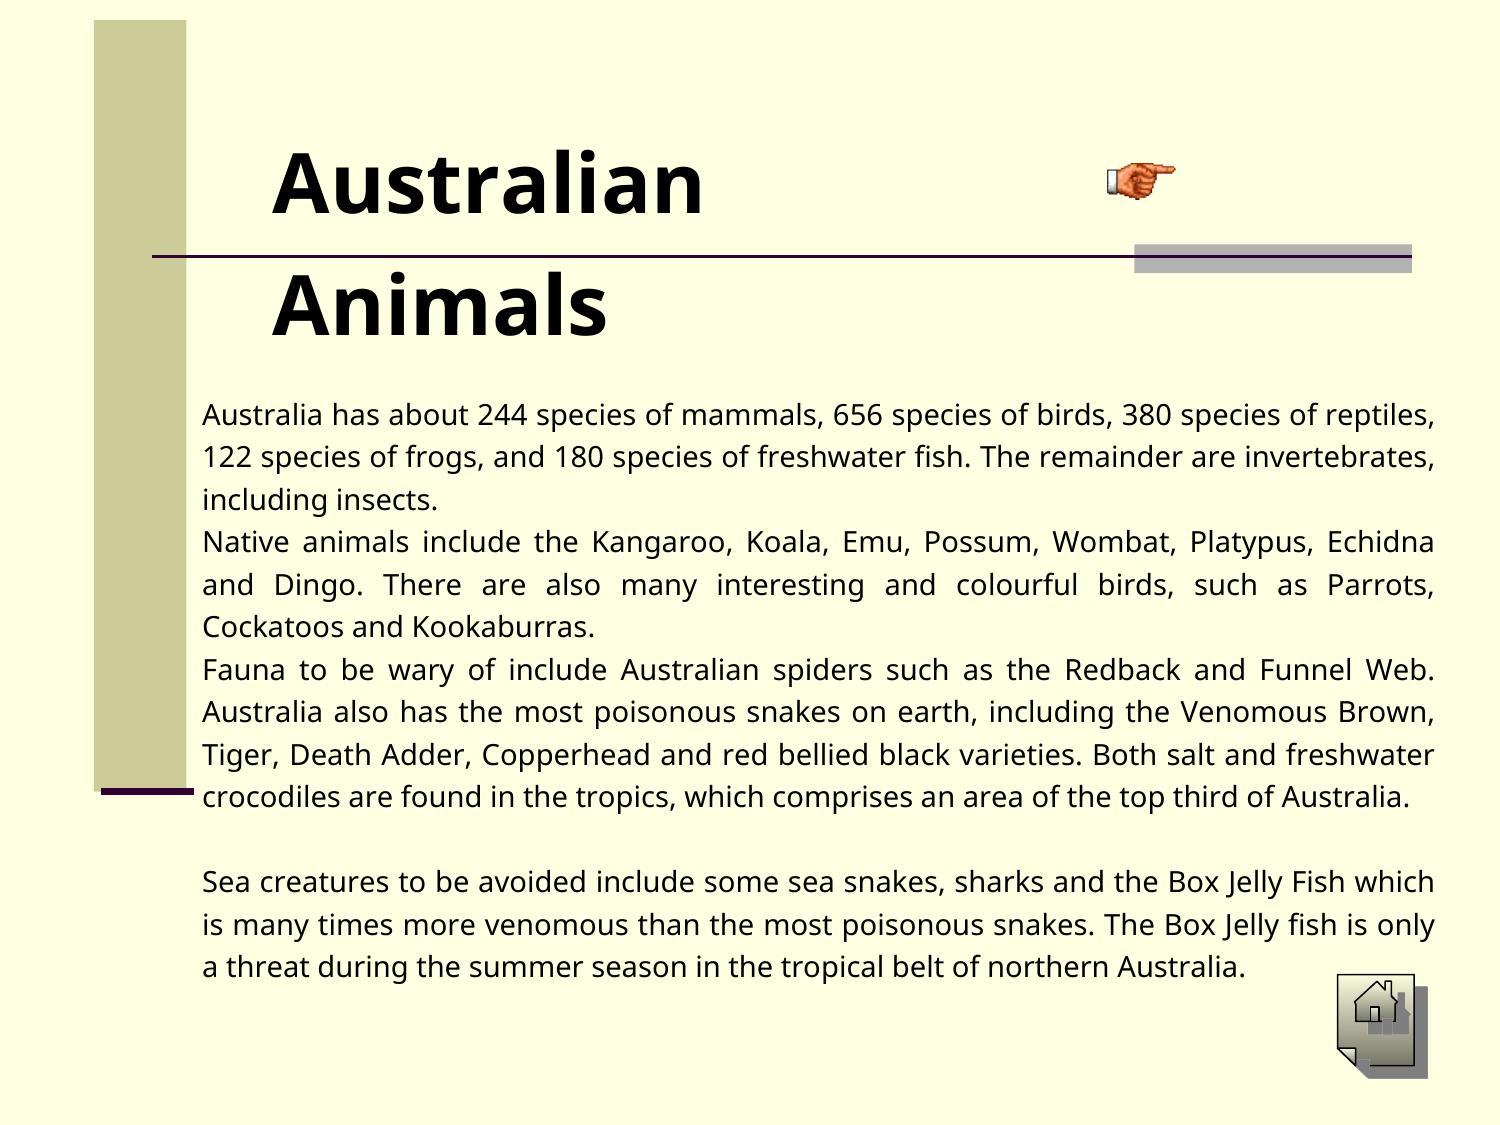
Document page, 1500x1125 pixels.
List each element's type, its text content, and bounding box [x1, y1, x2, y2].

picture [1107, 163, 1184, 200]
text_box Australian Animals [273, 116, 1046, 233]
text_box [1337, 999, 1415, 1066]
text_box Australia has about 244 species of mammals, 656 species of birds, 380 species of reptiles, 122 species of frogs, and 180 species of freshwater fish. The remainder are invertebrates, including insects. Native animals include the Kangaroo, Koala, Emu, Possum, Wombat, Platypus, Echidna and Dingo. There are also many interesting and colourful birds, such as Parrots, Cockatoos and Kookaburras. Fauna to be wary of include Australian spiders such as the Redback and Funnel Web. Australia also has the most poisonous snakes on earth, including the Venomous Brown, Tiger, Death Adder, Copperhead and red bellied black varieties. Both salt and freshwater crocodiles are found in the tropics, which comprises an area of the top third of Australia. Sea creatures to be avoided include some sea snakes, sharks and the Box Jelly Fish which is many times more venomous than the most poisonous snakes. The Box Jelly fish is only a threat during the summer season in the tropical belt of northern Australia. [202, 391, 1437, 999]
